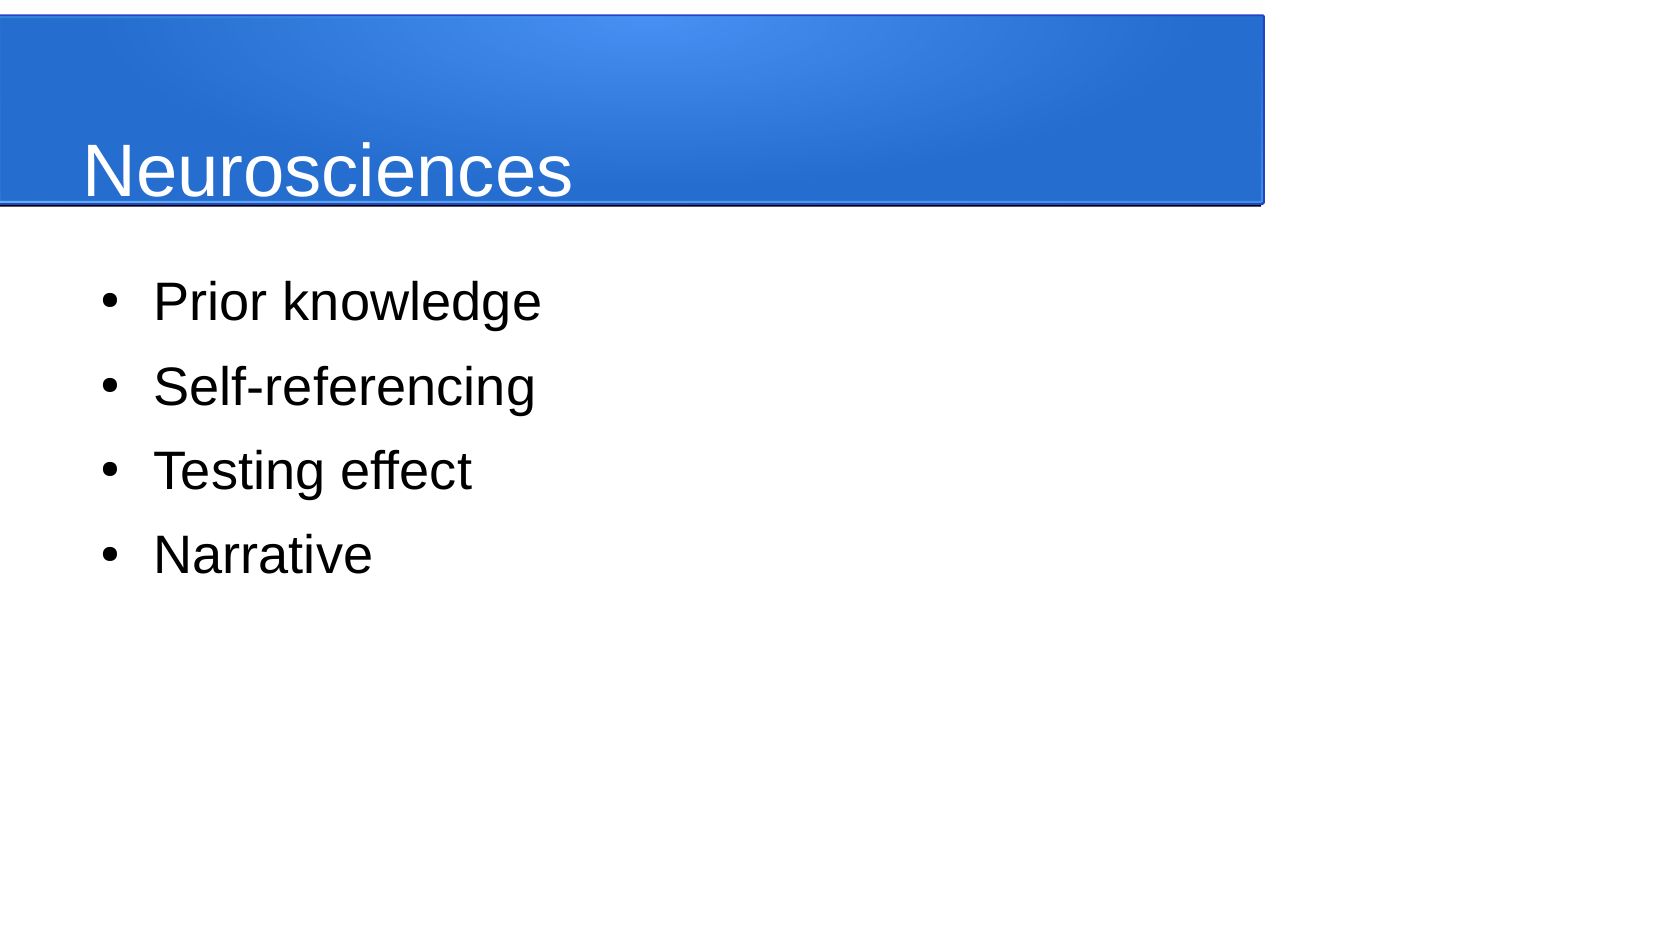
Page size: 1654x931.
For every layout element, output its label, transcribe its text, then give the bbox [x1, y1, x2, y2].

title Neurosciences [82, 92, 1571, 249]
list Prior knowledge Self-referencing Testing effect Narrative [82, 271, 1571, 851]
